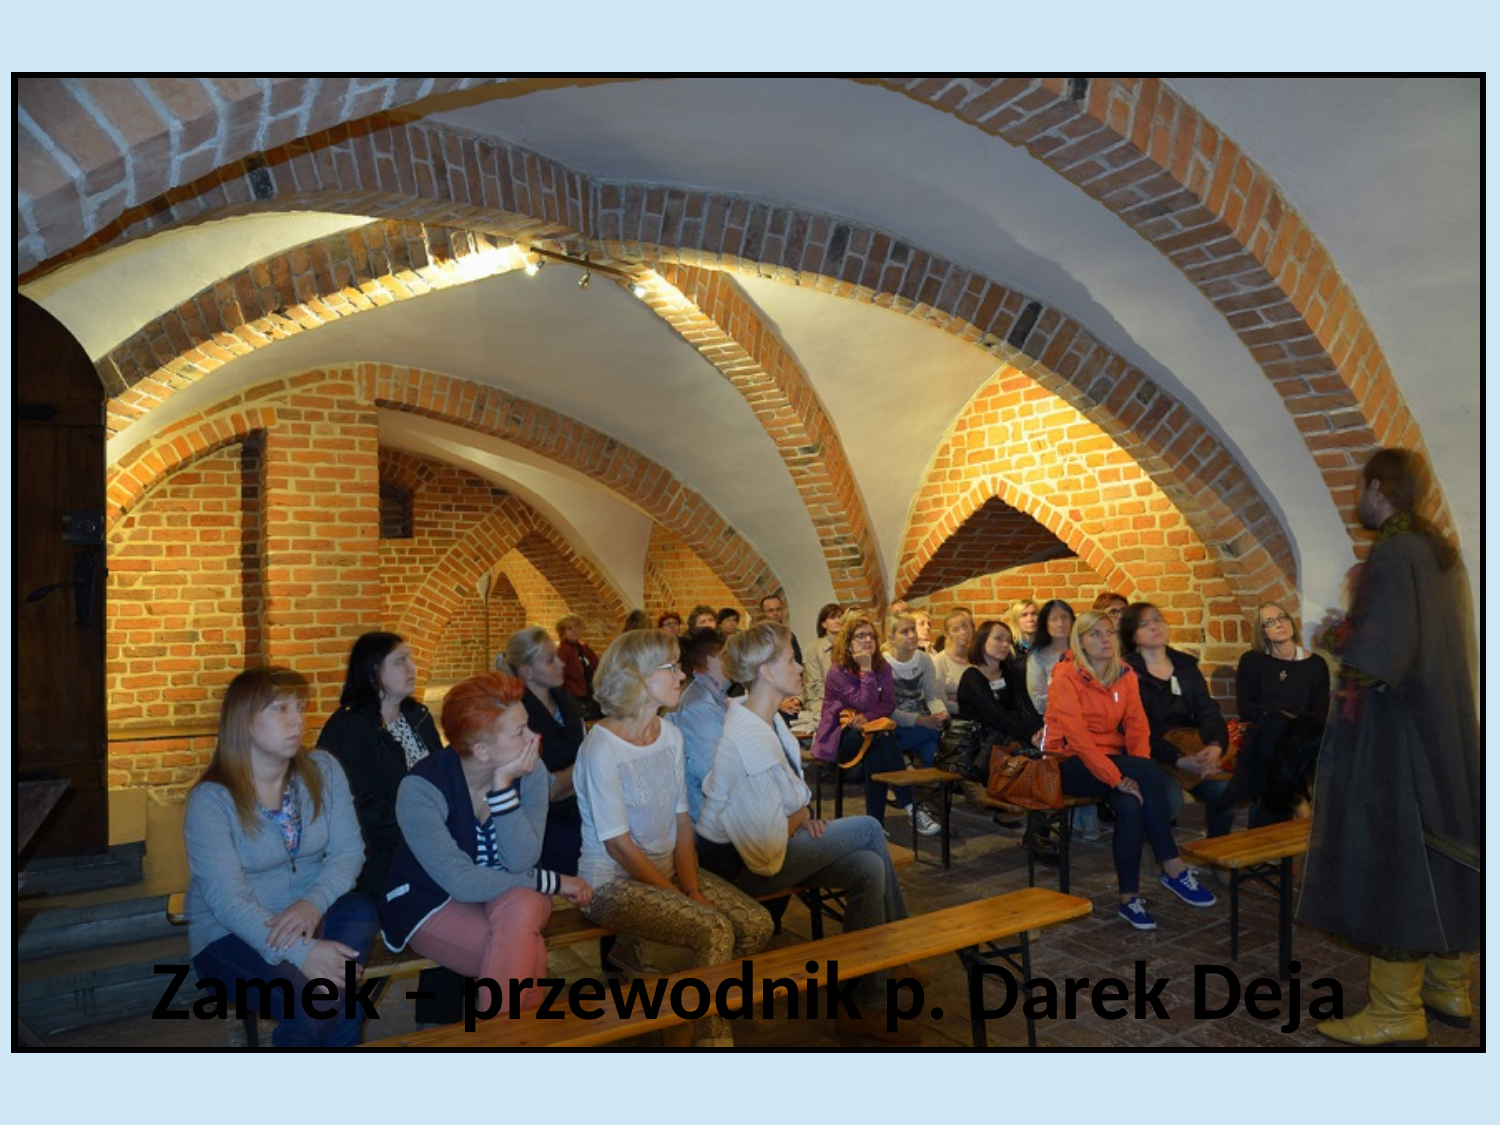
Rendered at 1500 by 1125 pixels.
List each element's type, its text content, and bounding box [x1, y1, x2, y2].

text_box Zamek – przewodnik p. Darek Deja [136, 928, 1364, 1044]
picture [17, 78, 1480, 1047]
